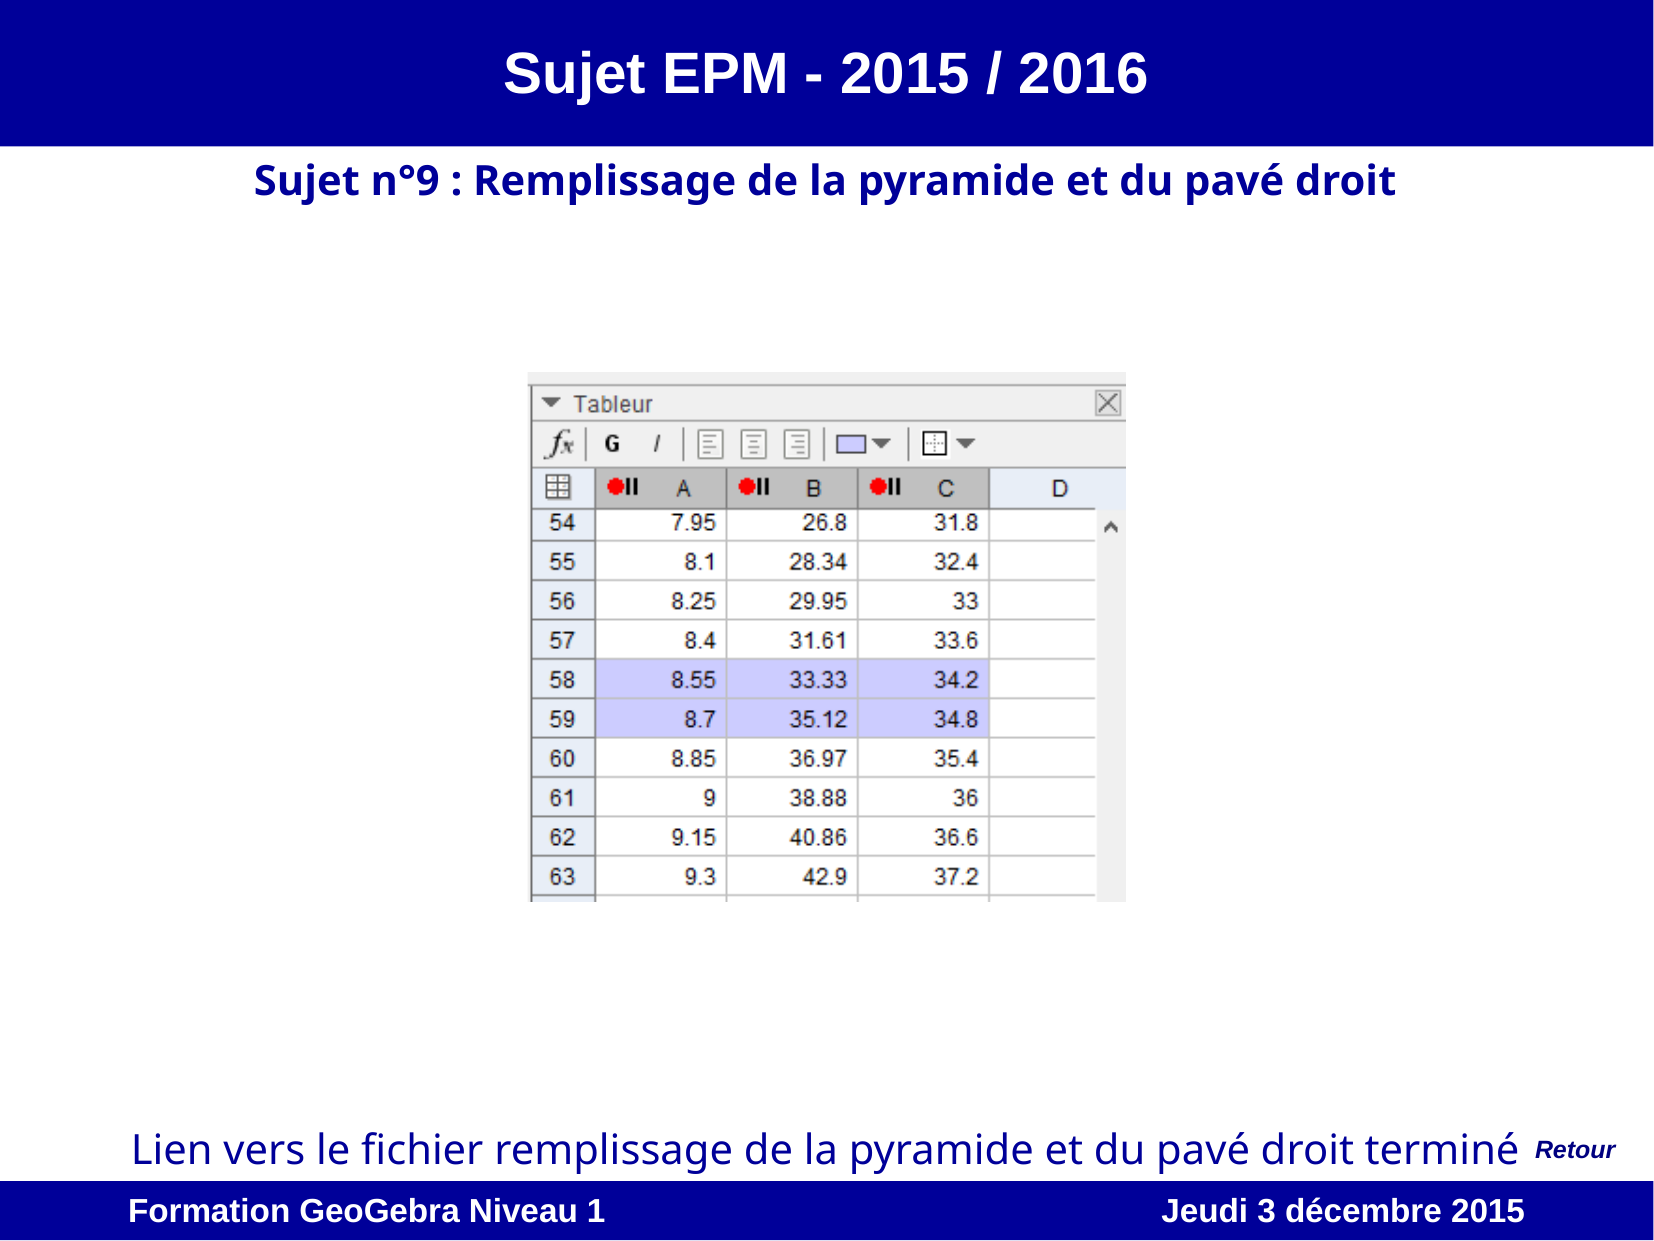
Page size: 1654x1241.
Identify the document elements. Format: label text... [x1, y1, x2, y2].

text_box Retour [1520, 1128, 1637, 1172]
subtitle Sujet n°9 : Remplissage de la pyramide et du pavé droit Lien vers le fichier remplissage de la pyramide et du pavé droit terminé [28, 146, 1623, 1181]
title Sujet EPM - 2015 / 2016 [0, 0, 1654, 147]
picture [527, 372, 1126, 902]
text_box Formation GeoGebra Niveau 1 Jeudi 3 décembre 2015 [0, 1181, 1654, 1241]
